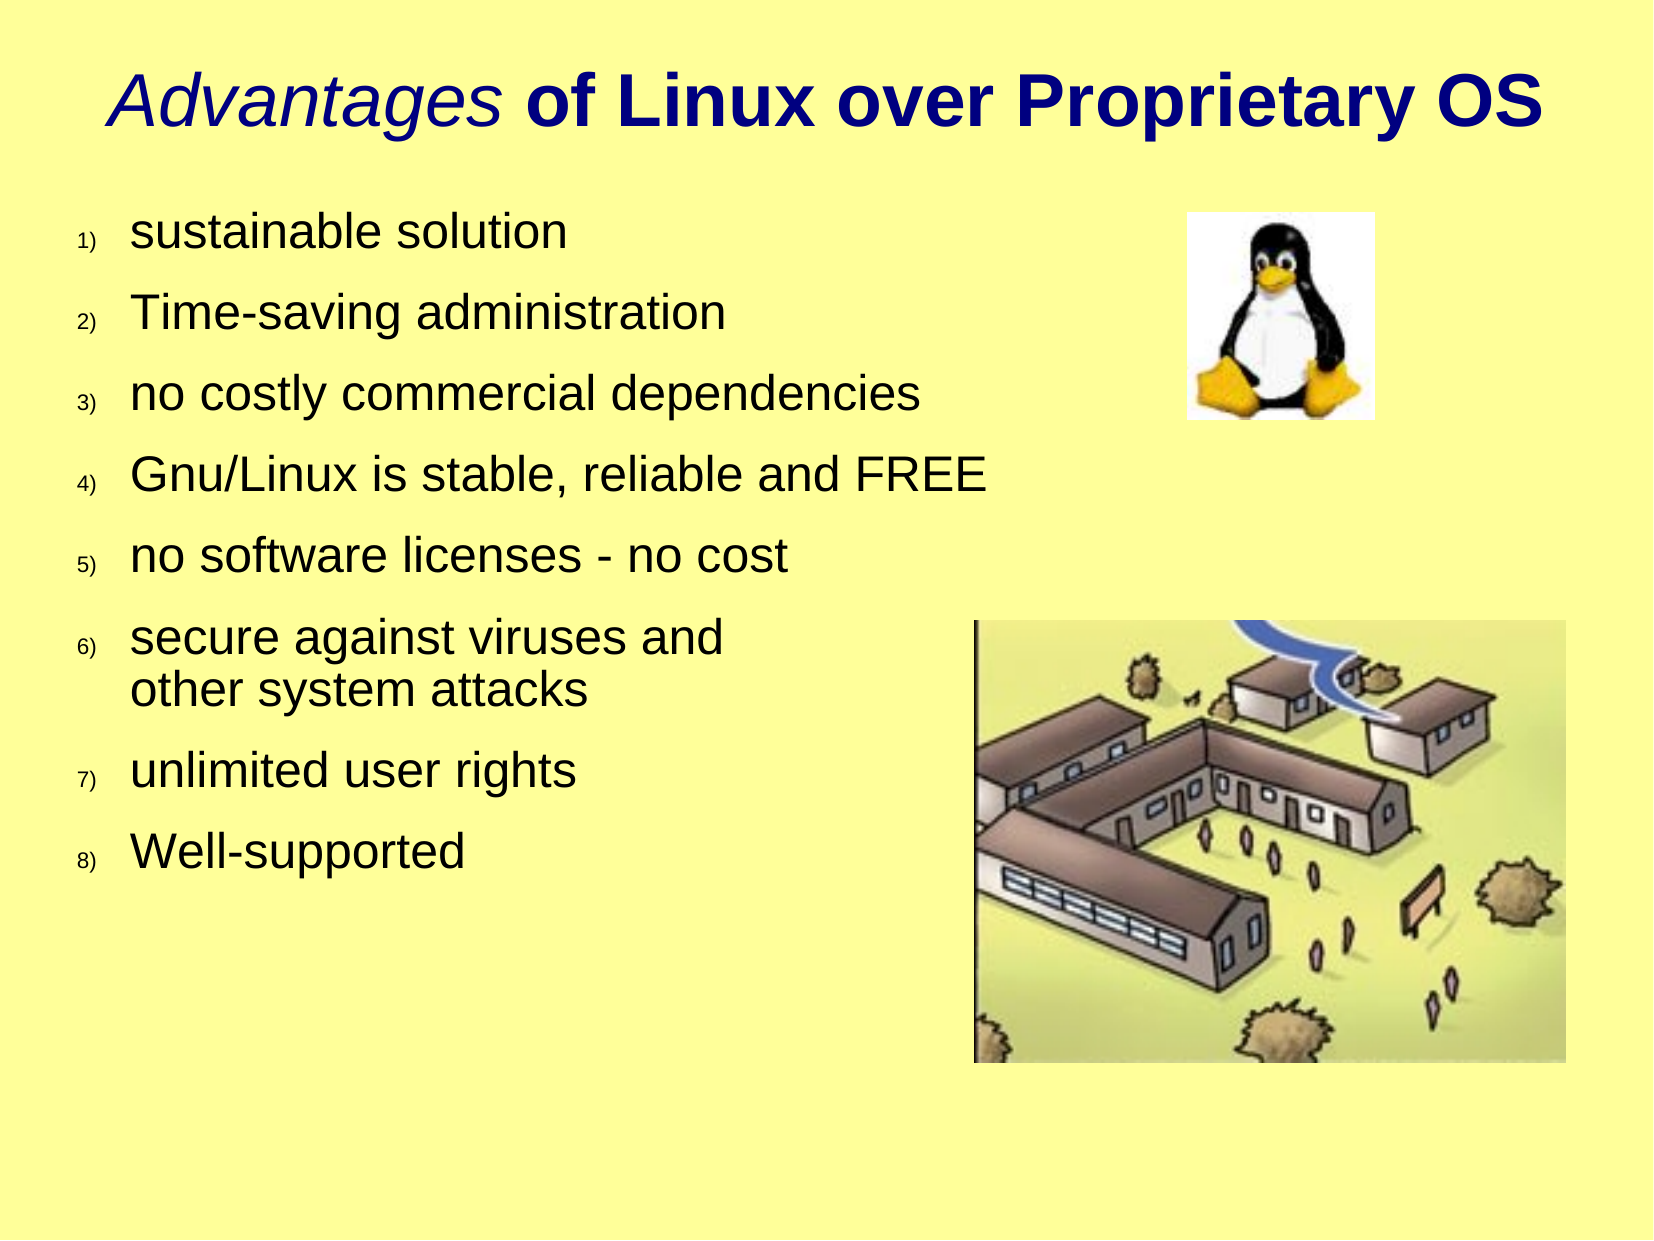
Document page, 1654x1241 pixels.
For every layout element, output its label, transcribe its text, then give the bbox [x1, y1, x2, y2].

title Advantages of Linux over Proprietary OS [59, 61, 1595, 146]
picture [1187, 212, 1375, 420]
picture [974, 620, 1566, 1063]
list sustainable solution Time-saving administration no costly commercial dependencies Gnu/Linux is stable, reliable and FREE no software licenses - no cost secure against viruses and other system attacks unlimited user rights Well-supported [59, 206, 1595, 944]
